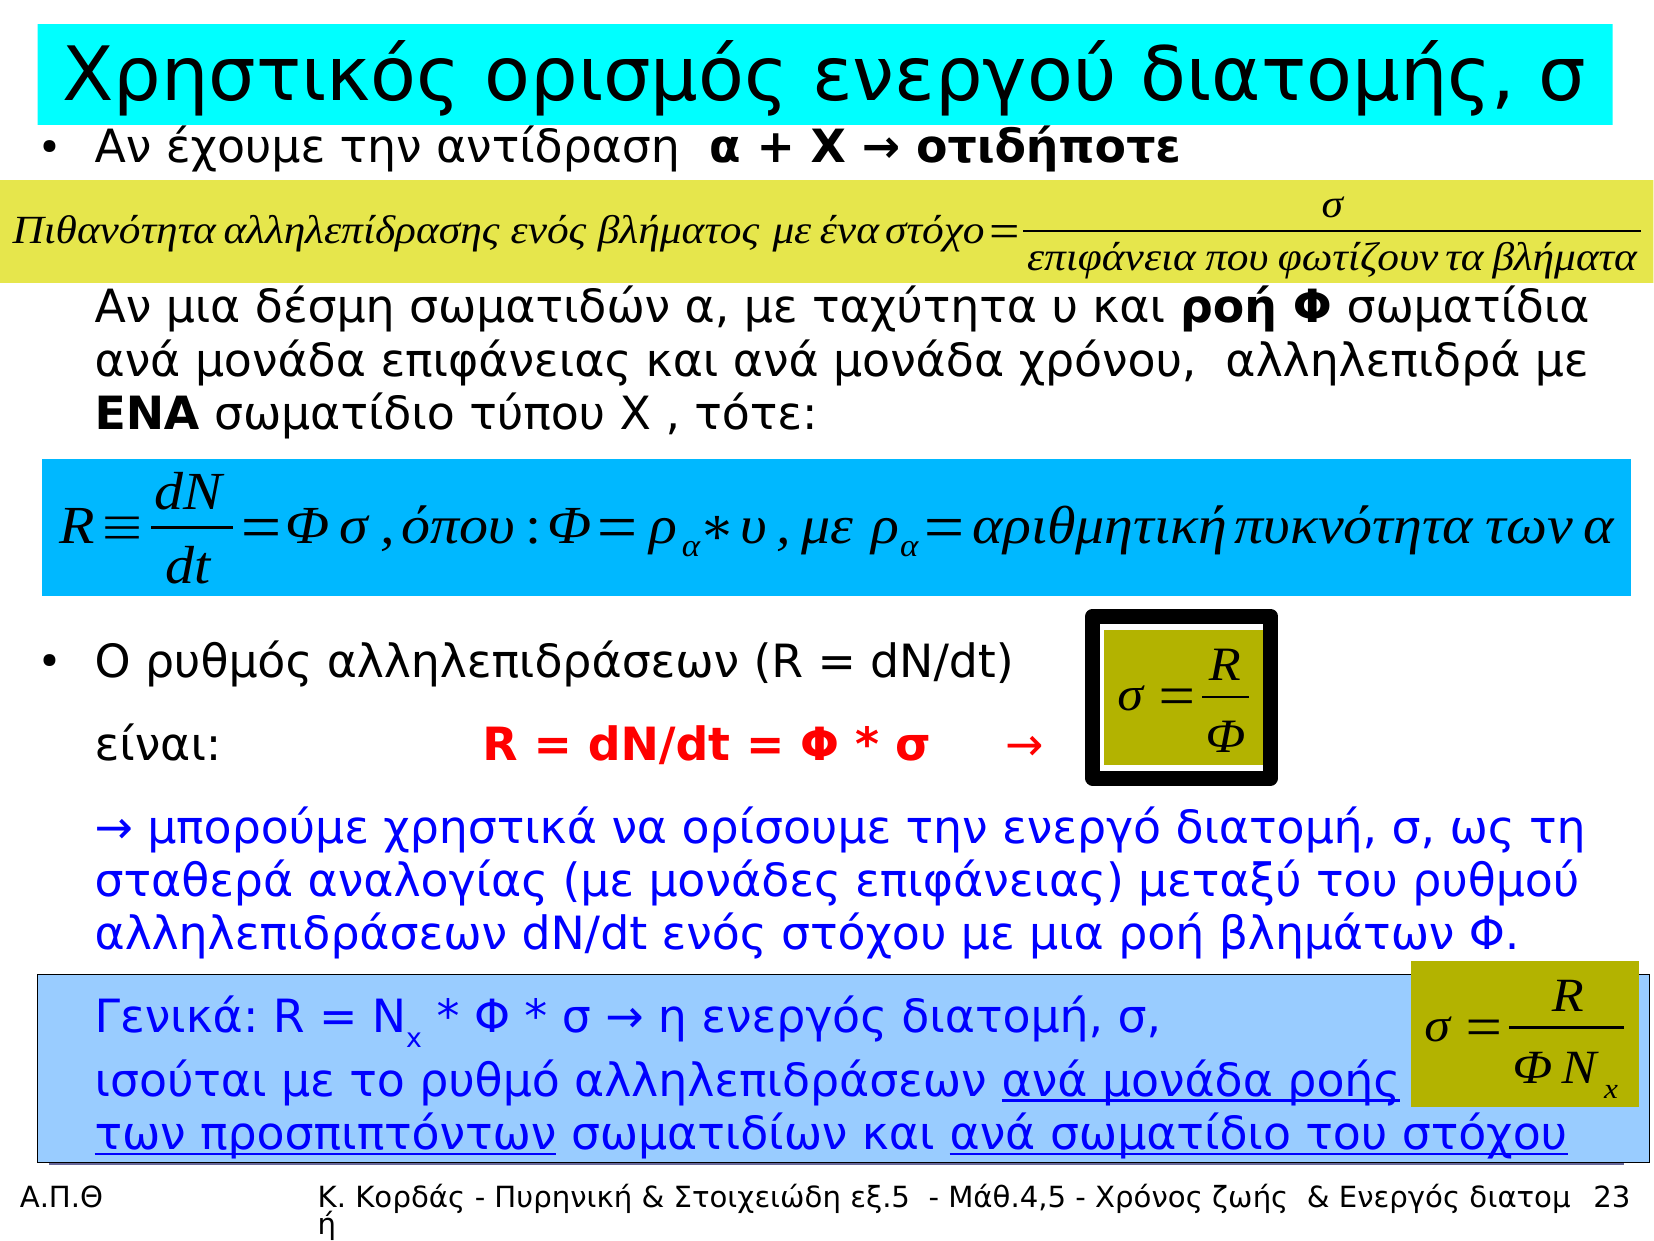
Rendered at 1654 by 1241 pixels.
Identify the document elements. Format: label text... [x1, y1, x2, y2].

chart [0, 180, 1654, 284]
list Αν έχουμε την αντίδραση α + Χ → οτιδήποτε Αν μια δέσμη σωματιδών α, με ταχύτητα υ και ροή Φ σωματίδια ανά μονάδα επιφάνειας και ανά μονάδα χρόνου, αλληλεπιδρά με ΕΝΑ σωματίδιο τύπου Χ , τότε: Ο ρυθμός αλληλεπιδράσεων (R = dN/dt) είναι: R = dN/dt = Φ * σ → → μπορούμε χρηστικά να ορίσουμε την ενεργό διατομή, σ, ως τη σταθερά αναλογίας (με μονάδες επιφάνειας) μεταξύ του ρυθμού αλληλεπιδράσεων dN/dt ενός στόχου με μια ροή βλημάτων Φ. Γενικά: R = Nx * Φ * σ → η ενεργός διατομή, σ, ισούται με το ρυθμό αλληλεπιδράσεων ανά μονάδα ροής των προσπιπτόντων σωματιδίων και ανά σωματίδιο του στόχου [23, 284, 1637, 1161]
chart [41, 459, 1631, 597]
list Αν έχουμε την αντίδραση α + Χ → οτιδήποτε Αν μια δέσμη σωματιδών α, με ταχύτητα υ και ροή Φ σωματίδια ανά μονάδα επιφάνειας και ανά μονάδα χρόνου, αλληλεπιδρά με ΕΝΑ σωματίδιο τύπου Χ , τότε: Ο ρυθμός αλληλεπιδράσεων (R = dN/dt) είναι: R = dN/dt = Φ * σ → → μπορούμε χρηστικά να ορίσουμε την ενεργό διατομή, σ, ως τη σταθερά αναλογίας (με μονάδες επιφάνειας) μεταξύ του ρυθμού αλληλεπιδράσεων dN/dt ενός στόχου με μια ροή βλημάτων Φ. Γενικά: R = Nx * Φ * σ → η ενεργός διατομή, σ, ισούται με το ρυθμό αλληλεπιδράσεων ανά μονάδα ροής των προσπιπτόντων σωματιδίων και ανά σωματίδιο του στόχου [23, 120, 1637, 180]
text_box [37, 974, 1650, 1163]
chart [1104, 629, 1263, 766]
chart [1411, 960, 1639, 1108]
title Χρηστικός ορισμός ενεργού διατομής, σ [37, 24, 1613, 120]
